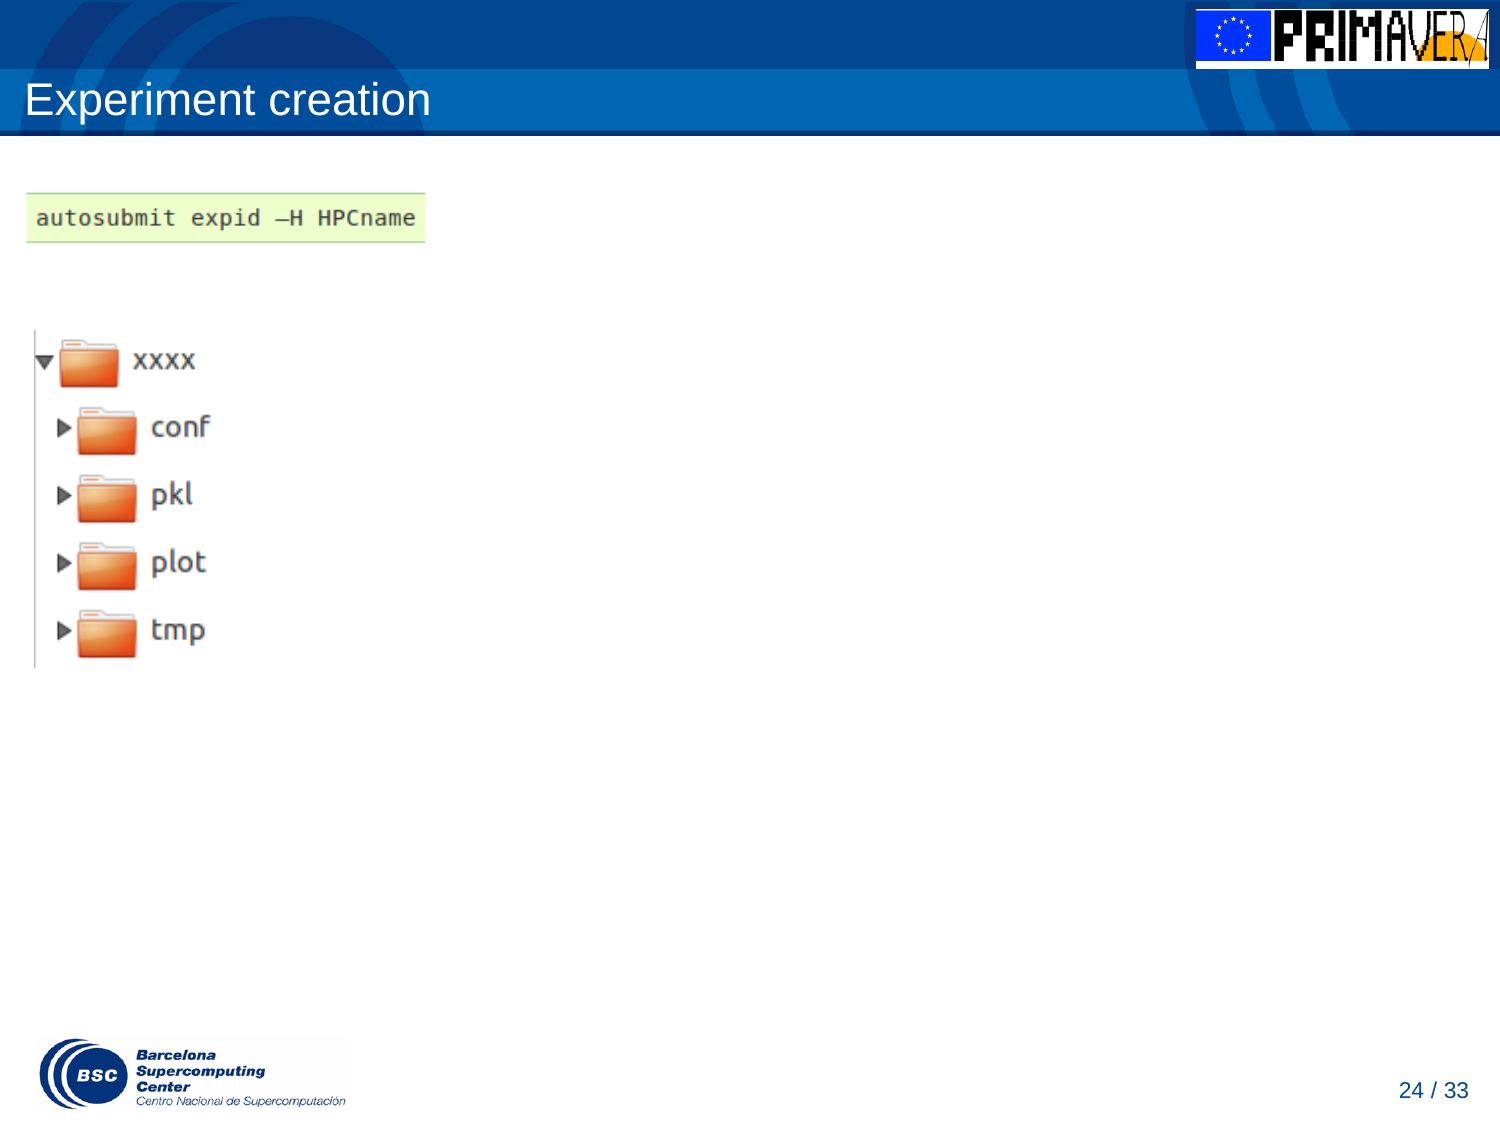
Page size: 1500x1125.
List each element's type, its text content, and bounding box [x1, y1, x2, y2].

picture [37, 1035, 347, 1111]
picture [0, 0, 1500, 136]
picture [34, 330, 509, 668]
picture [11, 171, 426, 262]
text_box <number> / 33 [1364, 1042, 1484, 1111]
text_box Experiment creation [0, 64, 529, 135]
